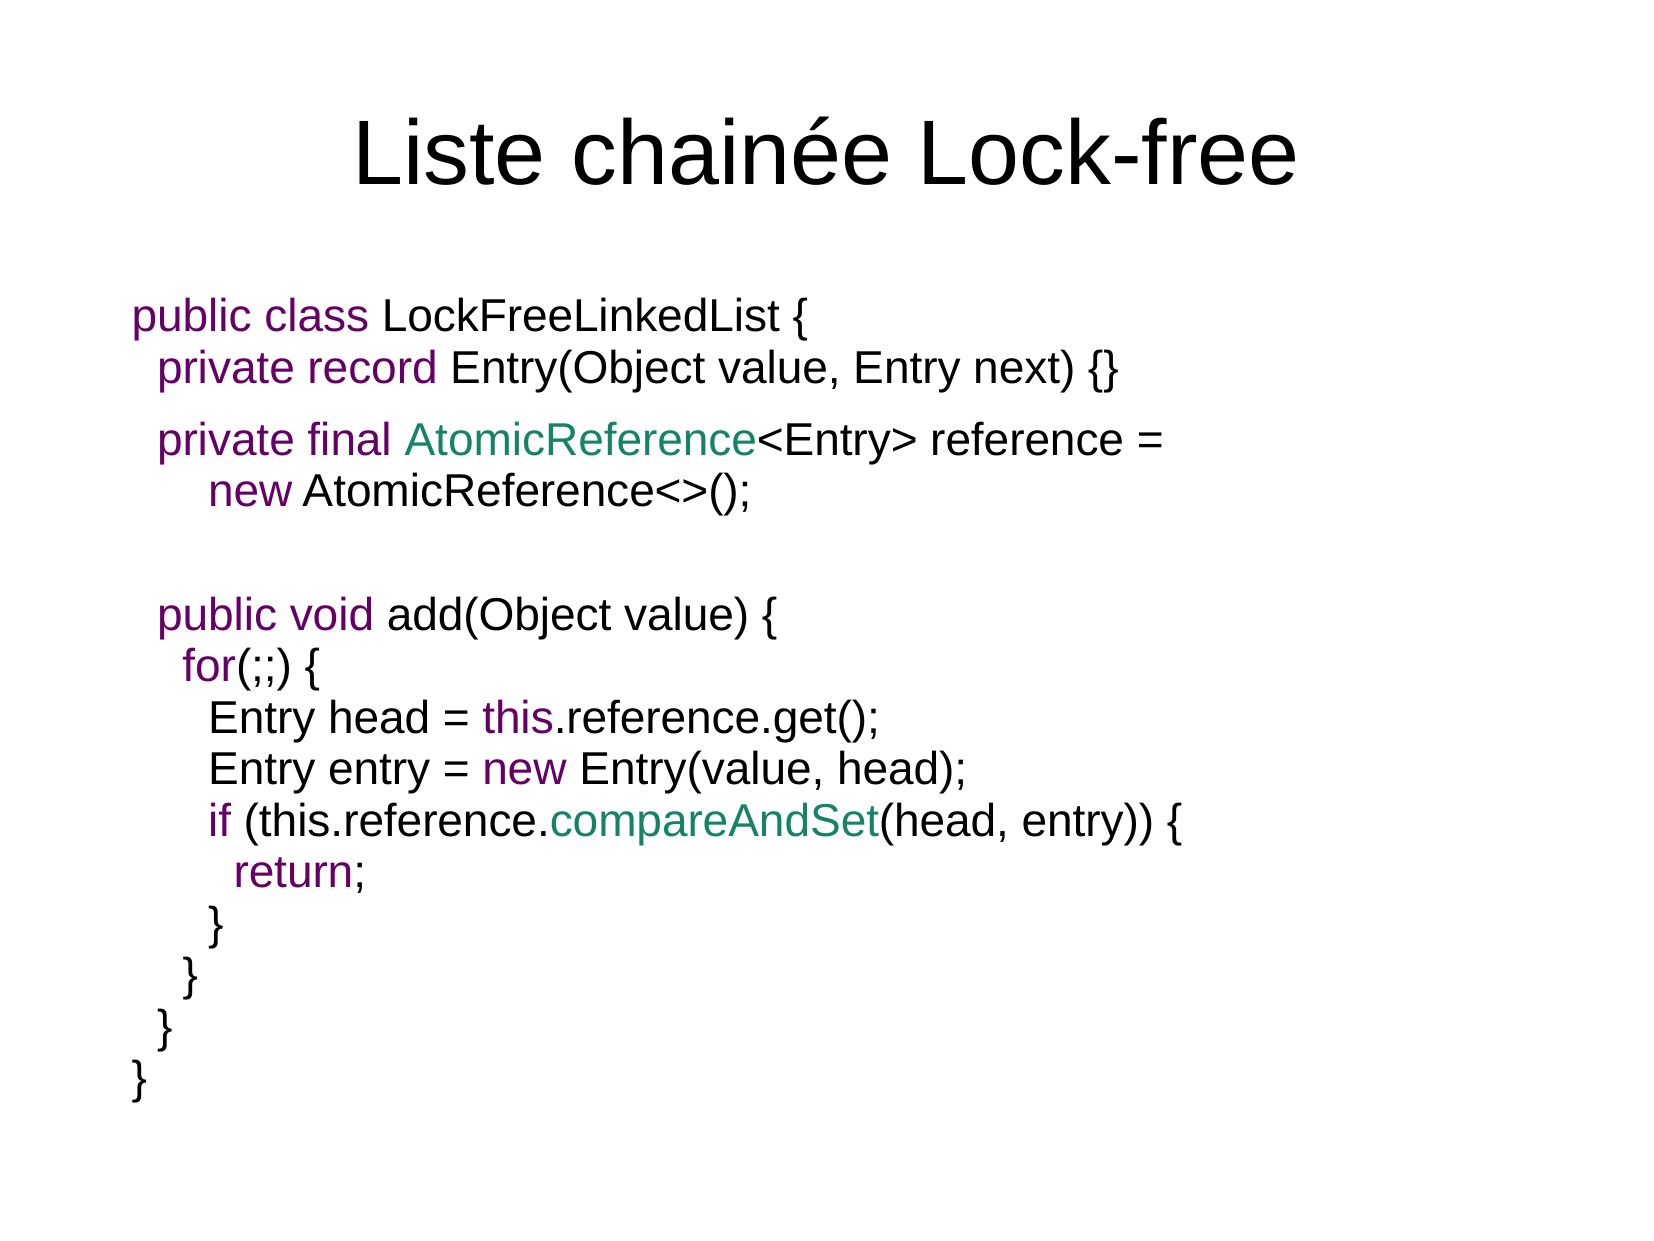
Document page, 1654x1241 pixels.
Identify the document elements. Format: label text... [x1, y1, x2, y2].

list public class LockFreeLinkedList { private record Entry(Object value, Entry next) {} private final AtomicReference<Entry> reference = new AtomicReference<>(); public void add(Object value) { for(;;) { Entry head = this.reference.get(); Entry entry = new Entry(value, head); if (this.reference.compareAndSet(head, entry)) { return; } } } } [82, 290, 1571, 1156]
title Liste chainée Lock-free [82, 49, 1571, 257]
